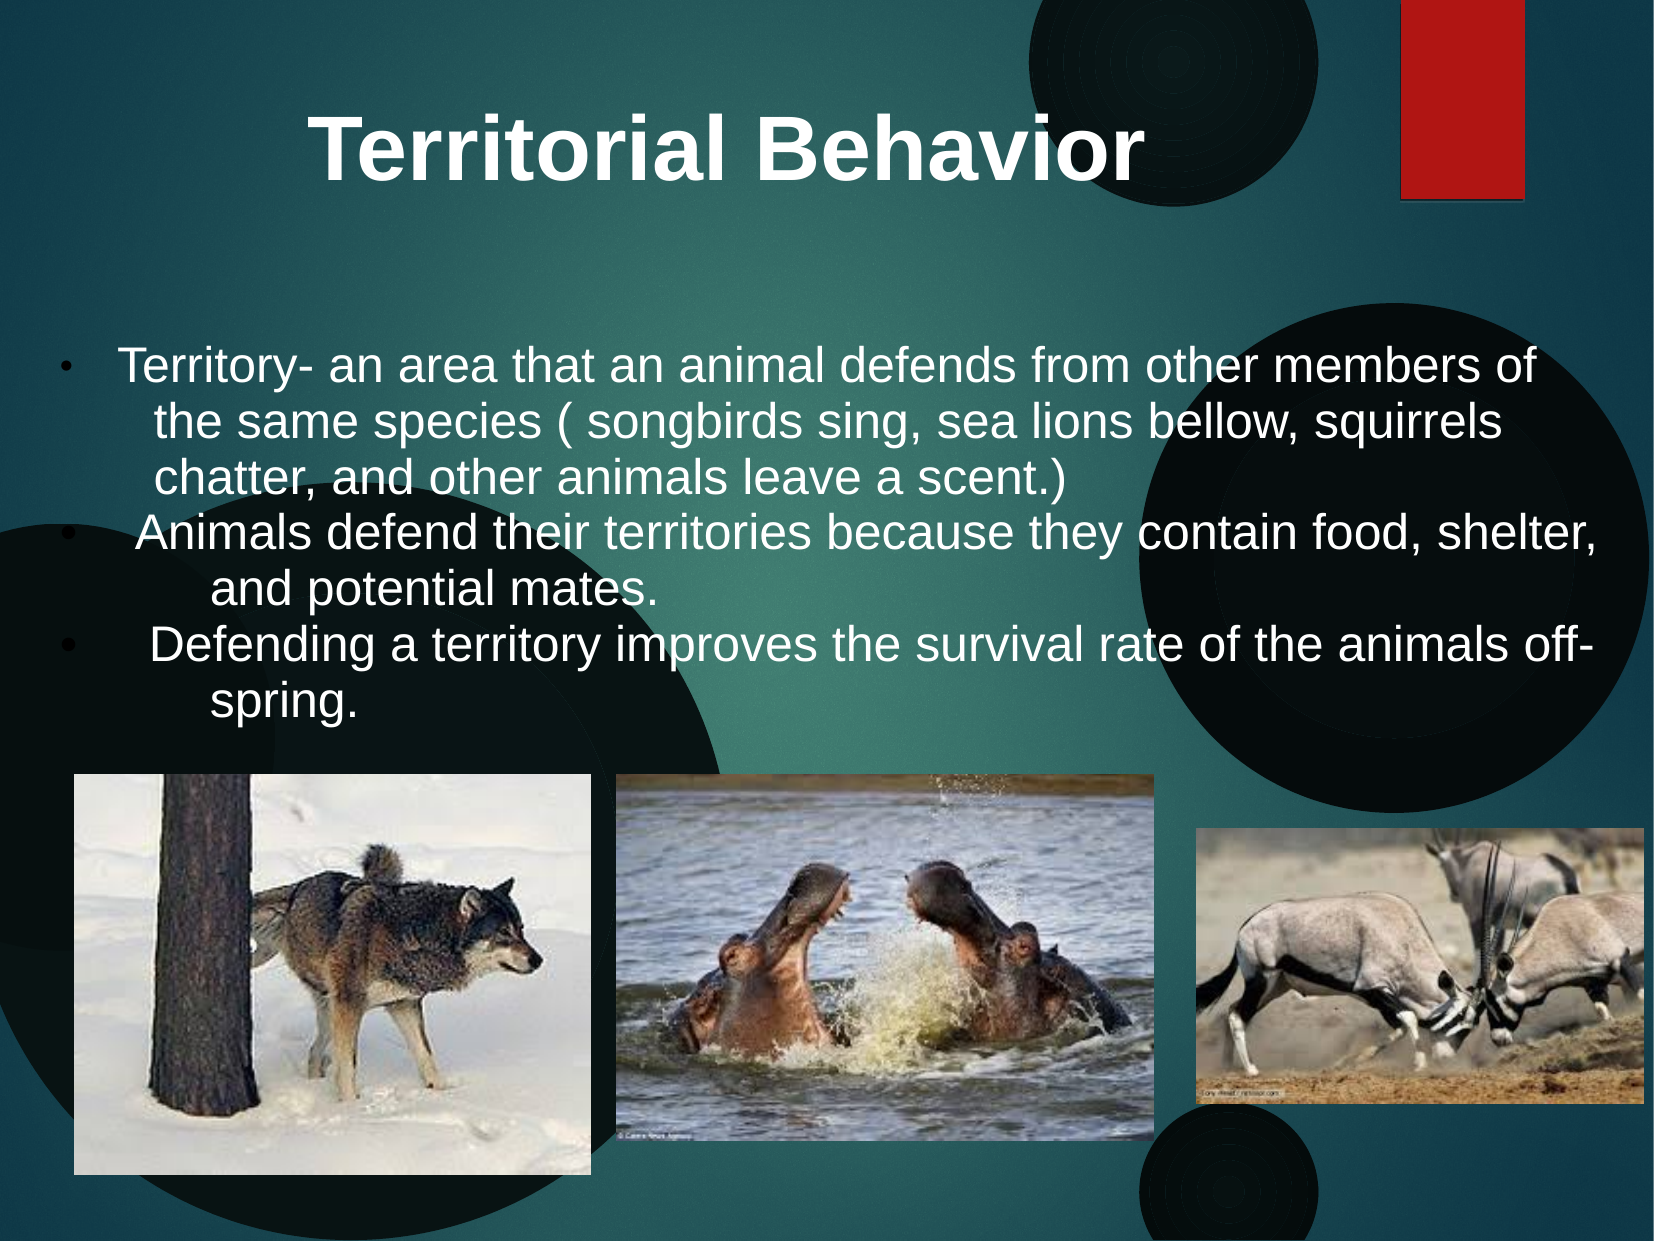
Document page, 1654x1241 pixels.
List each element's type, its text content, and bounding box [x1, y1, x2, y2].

text_box Territorial Behavior [289, 90, 1166, 212]
picture [616, 774, 1154, 1141]
picture [1196, 828, 1644, 1104]
text_box Territory- an area that an animal defends from other members of the same species ( songbirds sing, sea lions bellow, squirrels chatter, and other animals leave a scent.) Animals defend their territories because they contain food, shelter, and potential mates. Defending a territory improves the survival rate of the animals off-spring. [45, 330, 1617, 829]
picture [74, 774, 591, 1175]
